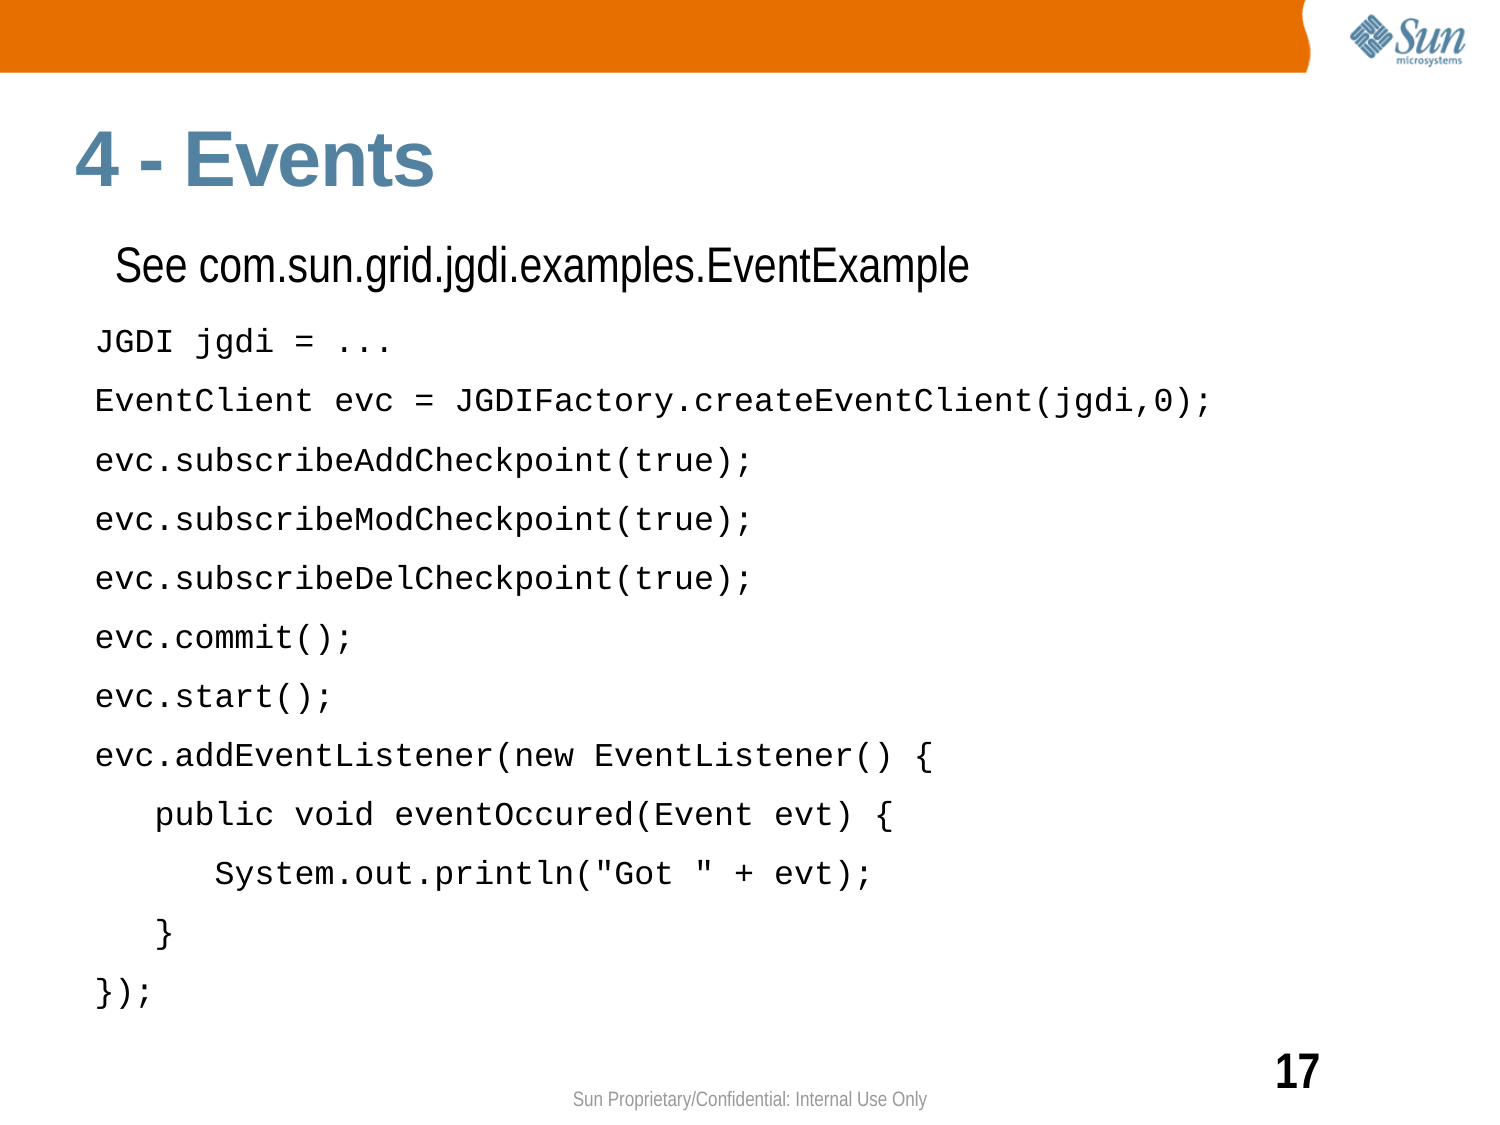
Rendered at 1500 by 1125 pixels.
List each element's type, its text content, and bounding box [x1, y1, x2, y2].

title 4 - Events [75, 122, 1438, 228]
text_box See com.sun.grid.jgdi.examples.EventExample [95, 243, 1276, 300]
list JGDI jgdi = ... EventClient evc = JGDIFactory.createEventClient(jgdi,0); evc.subscribeAddCheckpoint(true); evc.subscribeModCheckpoint(true); evc.subscribeDelCheckpoint(true); evc.commit(); evc.start(); evc.addEventListener(new EventListener() { public void eventOccured(Event evt) { System.out.println("Got " + evt); } }); [75, 262, 1412, 1125]
picture [0, 0, 1500, 75]
